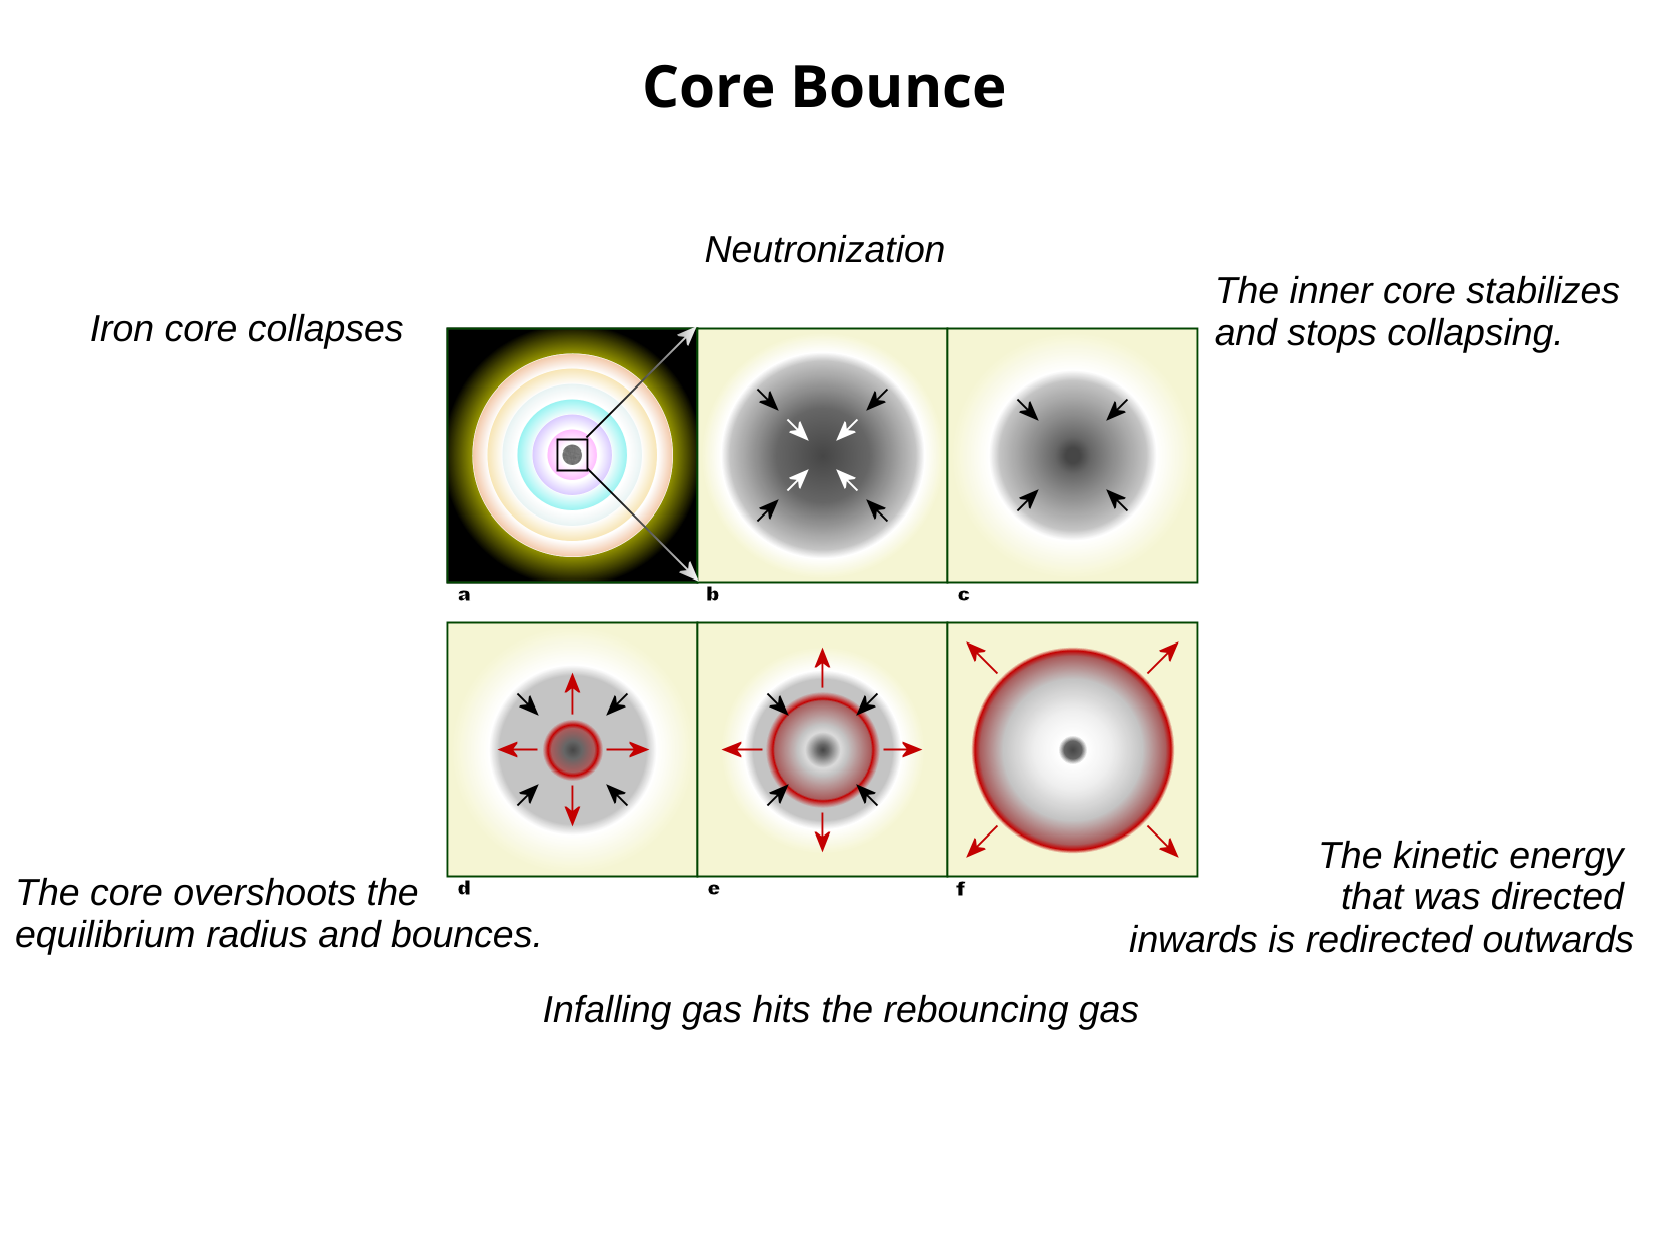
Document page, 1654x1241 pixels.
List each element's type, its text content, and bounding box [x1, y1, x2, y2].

text_box Neutronization [637, 220, 1013, 324]
picture [443, 324, 1201, 901]
text_box Iron core collapses [75, 300, 451, 567]
text_box The inner core stabilizes and stops collapsing. [1200, 262, 1654, 572]
text_box Infalling gas hits the rebouncing gas [525, 978, 1158, 1126]
text_box The kinetic energy that was directed inwards is redirected outwards [1111, 823, 1653, 1051]
text_box Core Bounce [262, 37, 1388, 134]
text_box The core overshoots the equilibrium radius and bounces. [0, 861, 561, 1051]
